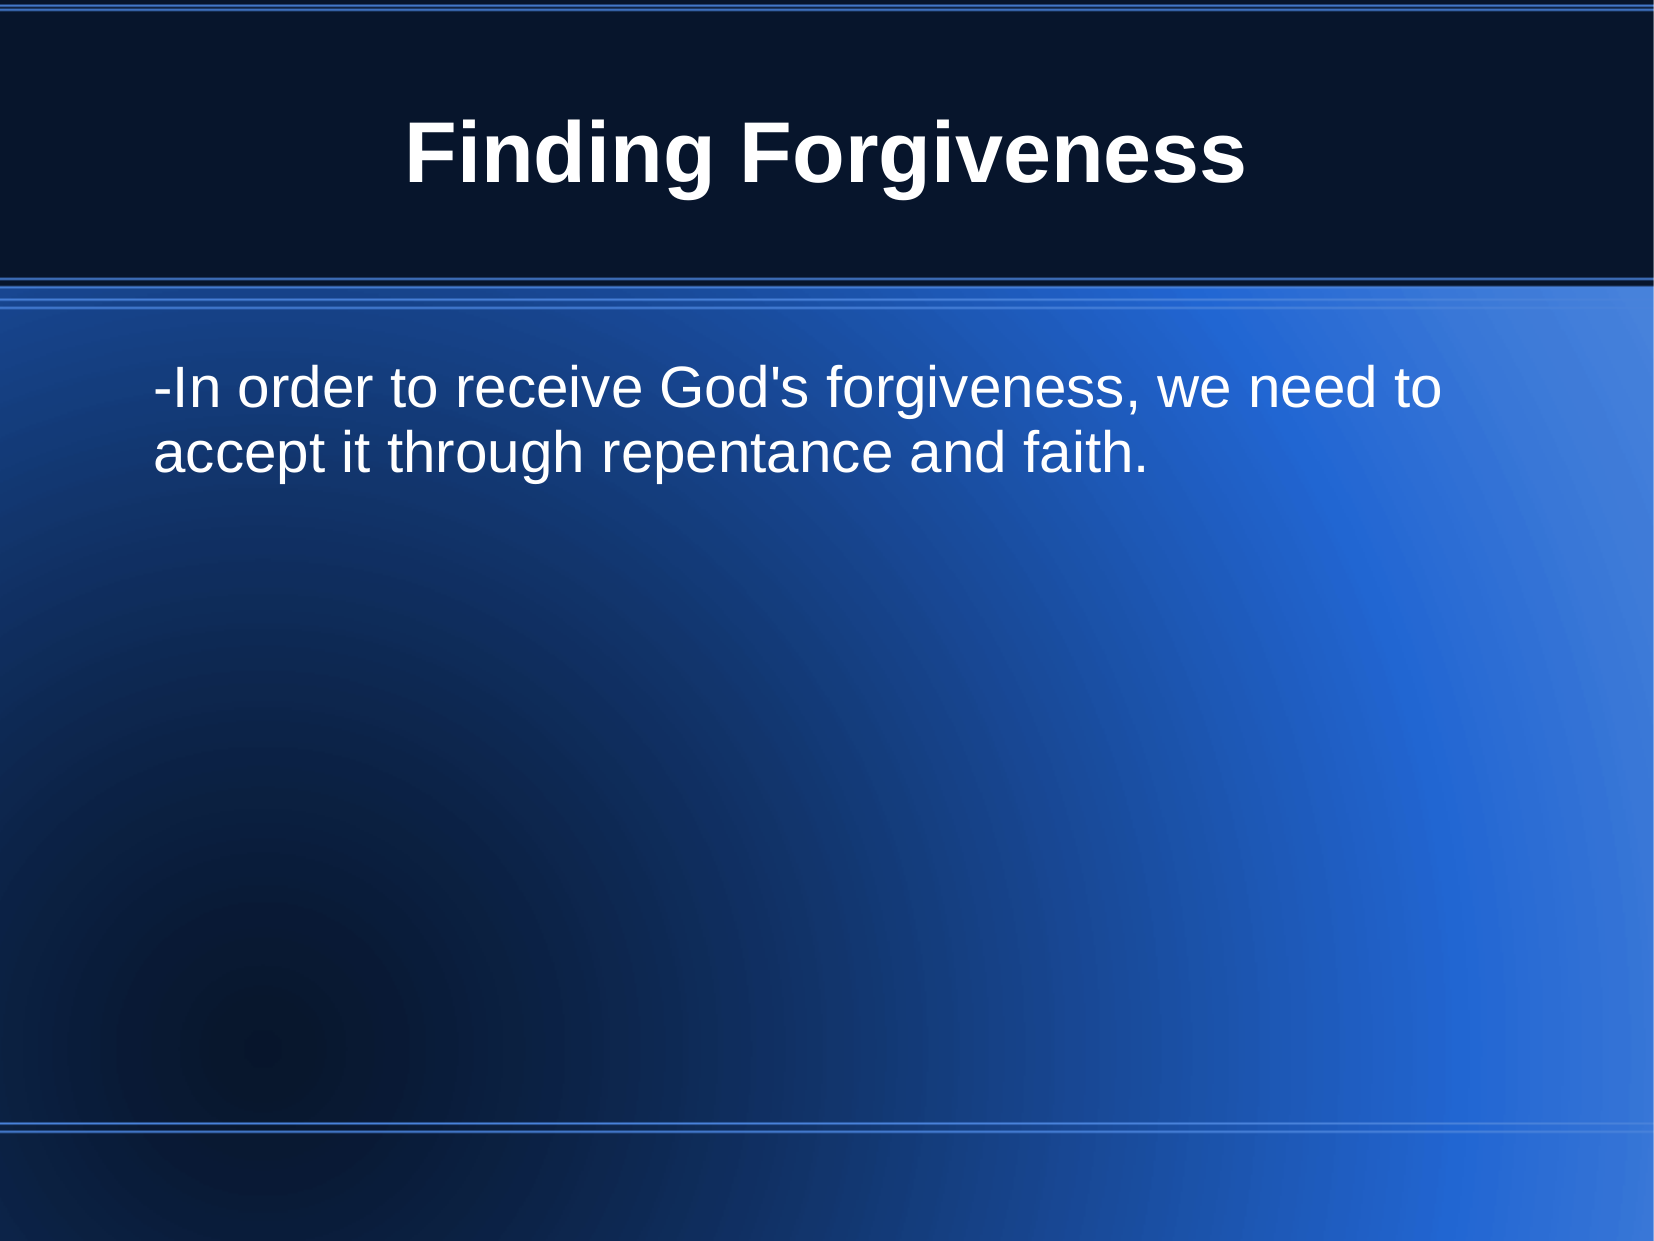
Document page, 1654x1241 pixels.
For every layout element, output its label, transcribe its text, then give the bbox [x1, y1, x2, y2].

list -In order to receive God's forgiveness, we need to accept it through repentance and faith. [82, 355, 1571, 1058]
title Finding Forgiveness [82, 49, 1571, 257]
picture [0, 0, 1654, 1241]
